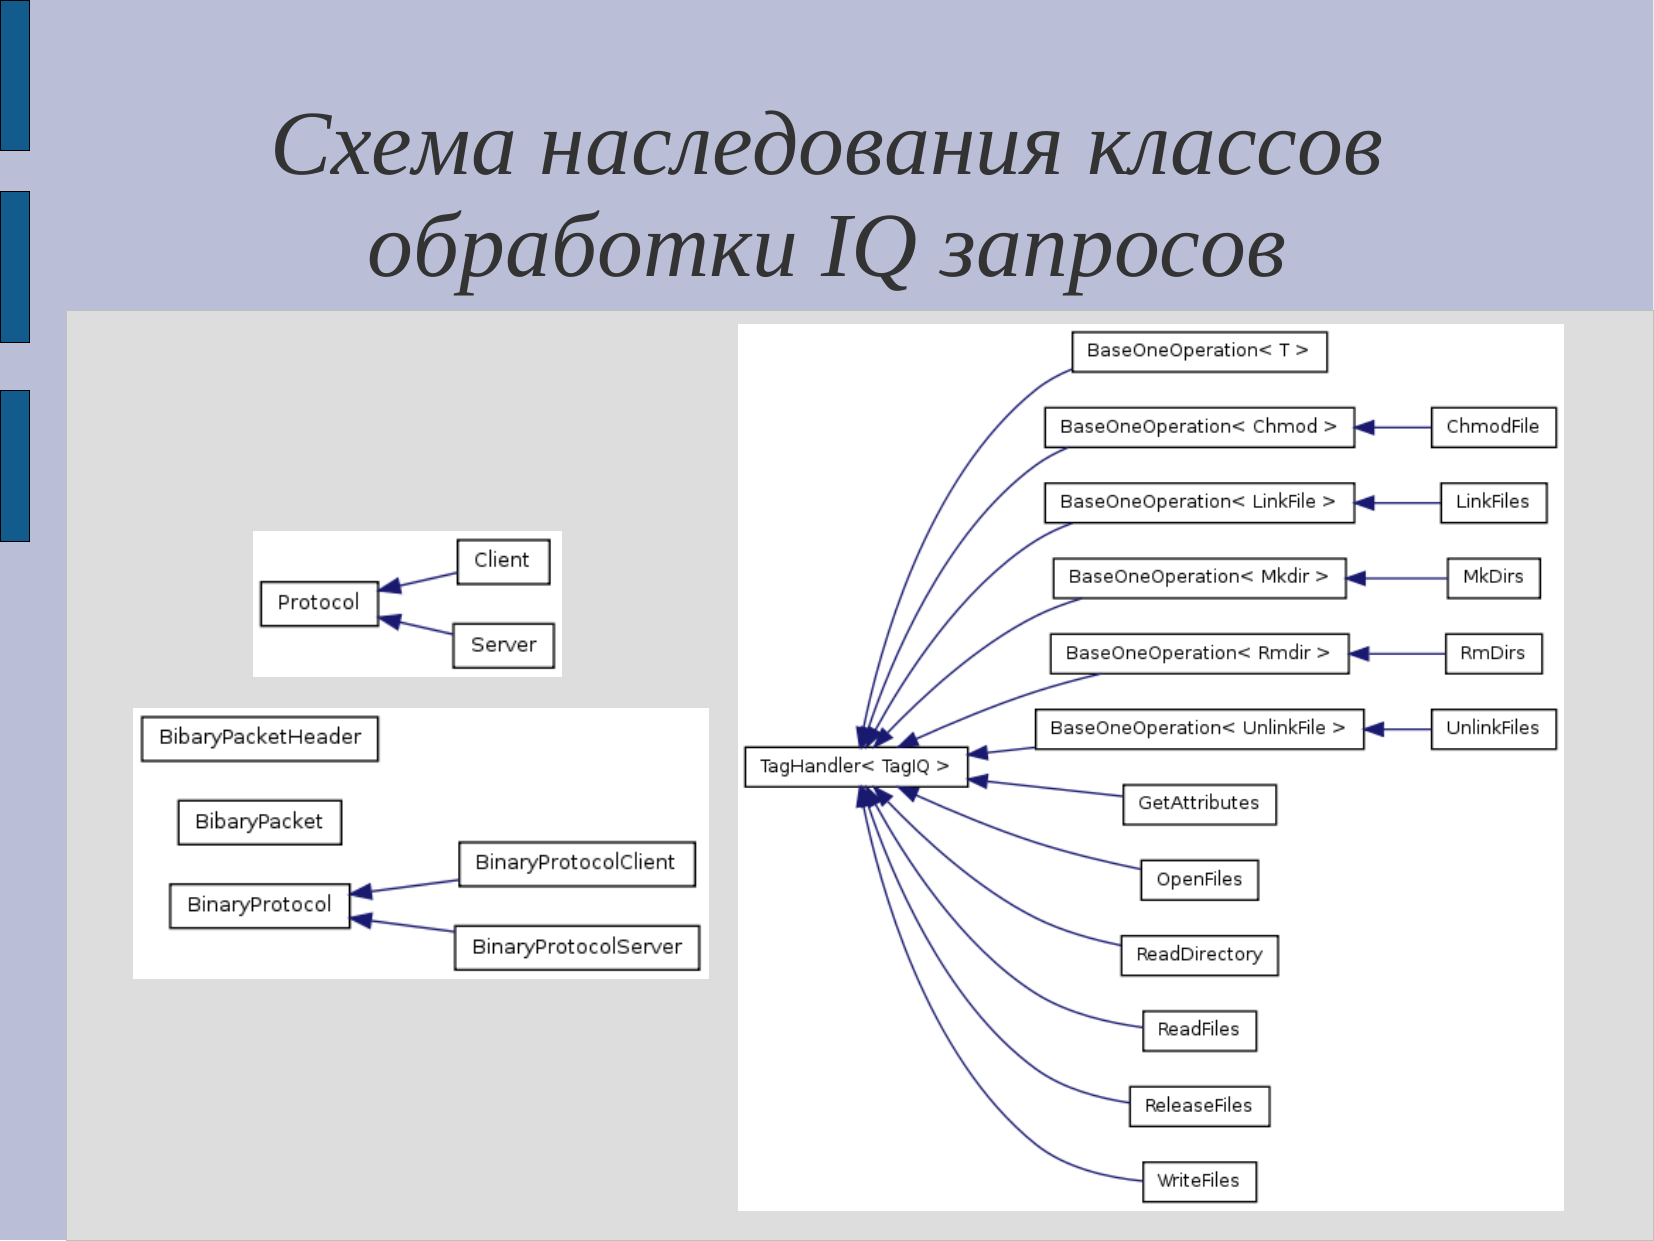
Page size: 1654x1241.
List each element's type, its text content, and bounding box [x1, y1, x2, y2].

picture [133, 708, 709, 979]
picture [738, 324, 1564, 1211]
picture [253, 531, 562, 677]
title Схема наследования классов обработки IQ запросов [121, 84, 1534, 305]
